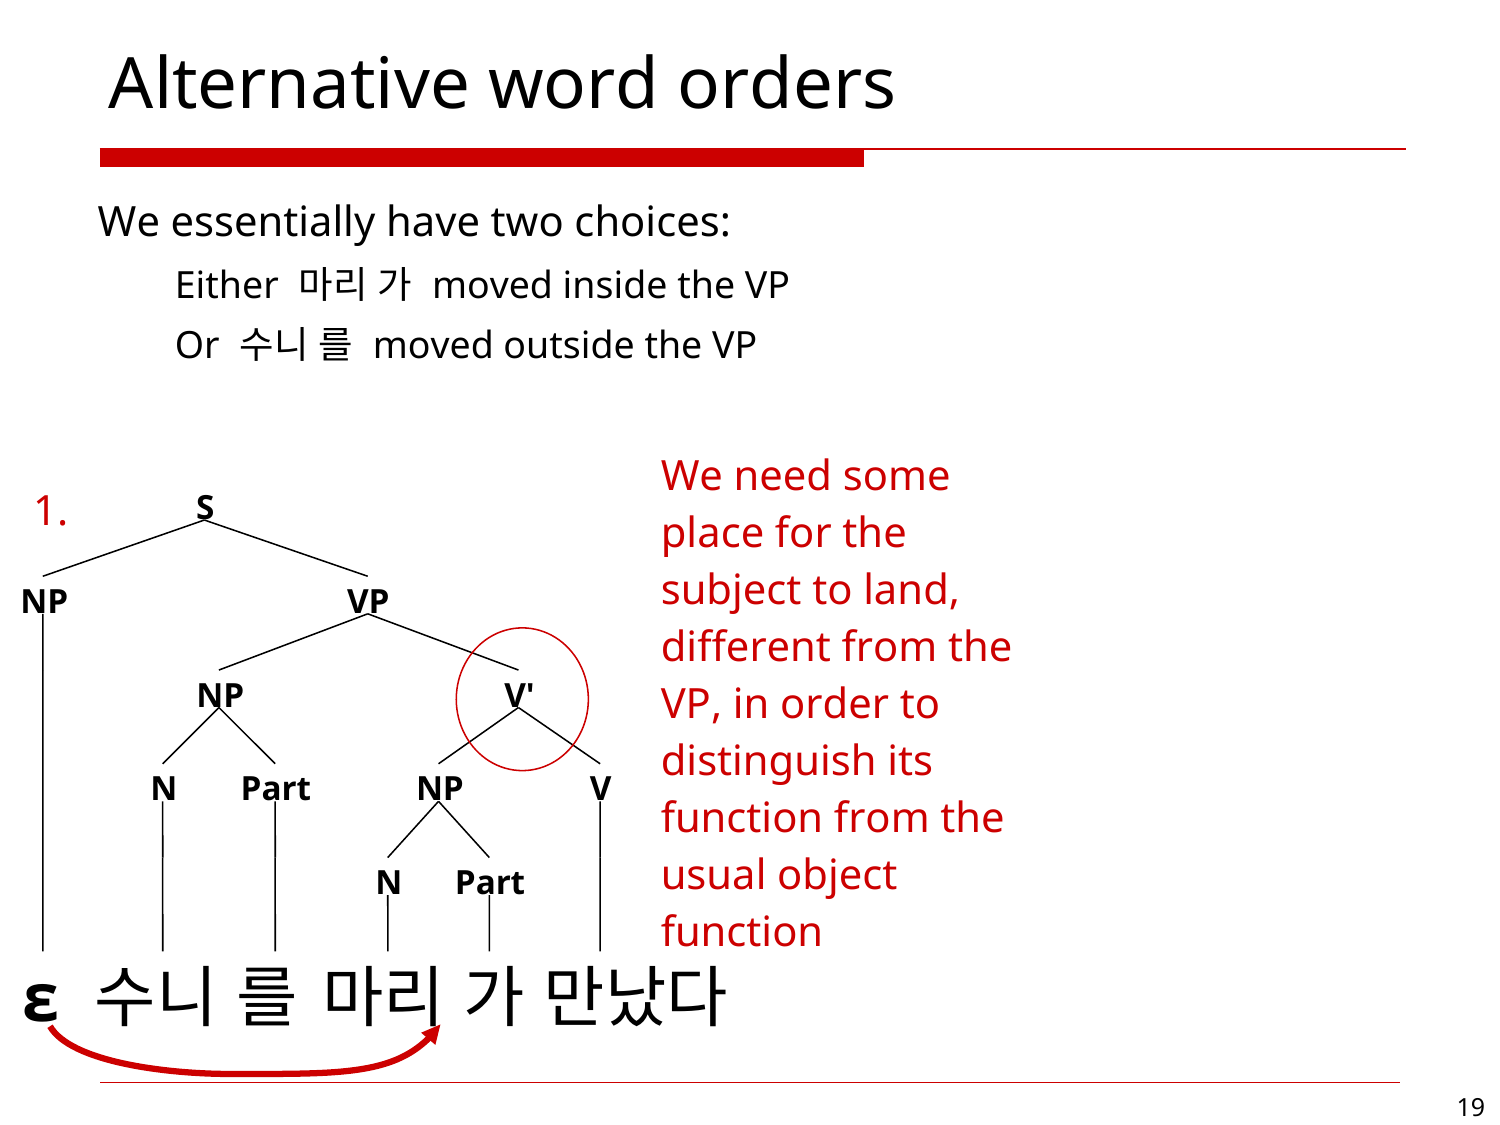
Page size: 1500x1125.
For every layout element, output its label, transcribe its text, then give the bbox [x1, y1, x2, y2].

text_box VP [347, 577, 390, 620]
text_box Part [454, 859, 526, 905]
text_box ε 수니 를 마리 가 만났다 [22, 943, 793, 1041]
text_box 1. [33, 480, 76, 538]
text_box VP [347, 615, 390, 624]
text_box N [375, 859, 403, 905]
text_box NP [416, 765, 465, 811]
title Alternative word orders [94, 36, 1407, 138]
text_box S [196, 484, 215, 522]
text_box V' [504, 671, 535, 717]
text_box NP [432, 804, 445, 811]
text_box We need some place for the subject to land, different from the VP, in order to distinguish its function from the usual object function [660, 445, 1055, 959]
text_box N [150, 765, 178, 811]
list We essentially have two choices: Either 마리 가 moved inside the VP Or 수니 를 moved outside the VP [82, 184, 1411, 499]
text_box V' [508, 709, 529, 717]
text_box S [196, 522, 215, 530]
text_box Part [240, 765, 312, 811]
text_box NP [20, 577, 69, 624]
text_box V' [504, 685, 516, 716]
text_box NP [196, 671, 245, 717]
text_box NP [212, 710, 226, 717]
text_box V [589, 765, 612, 811]
